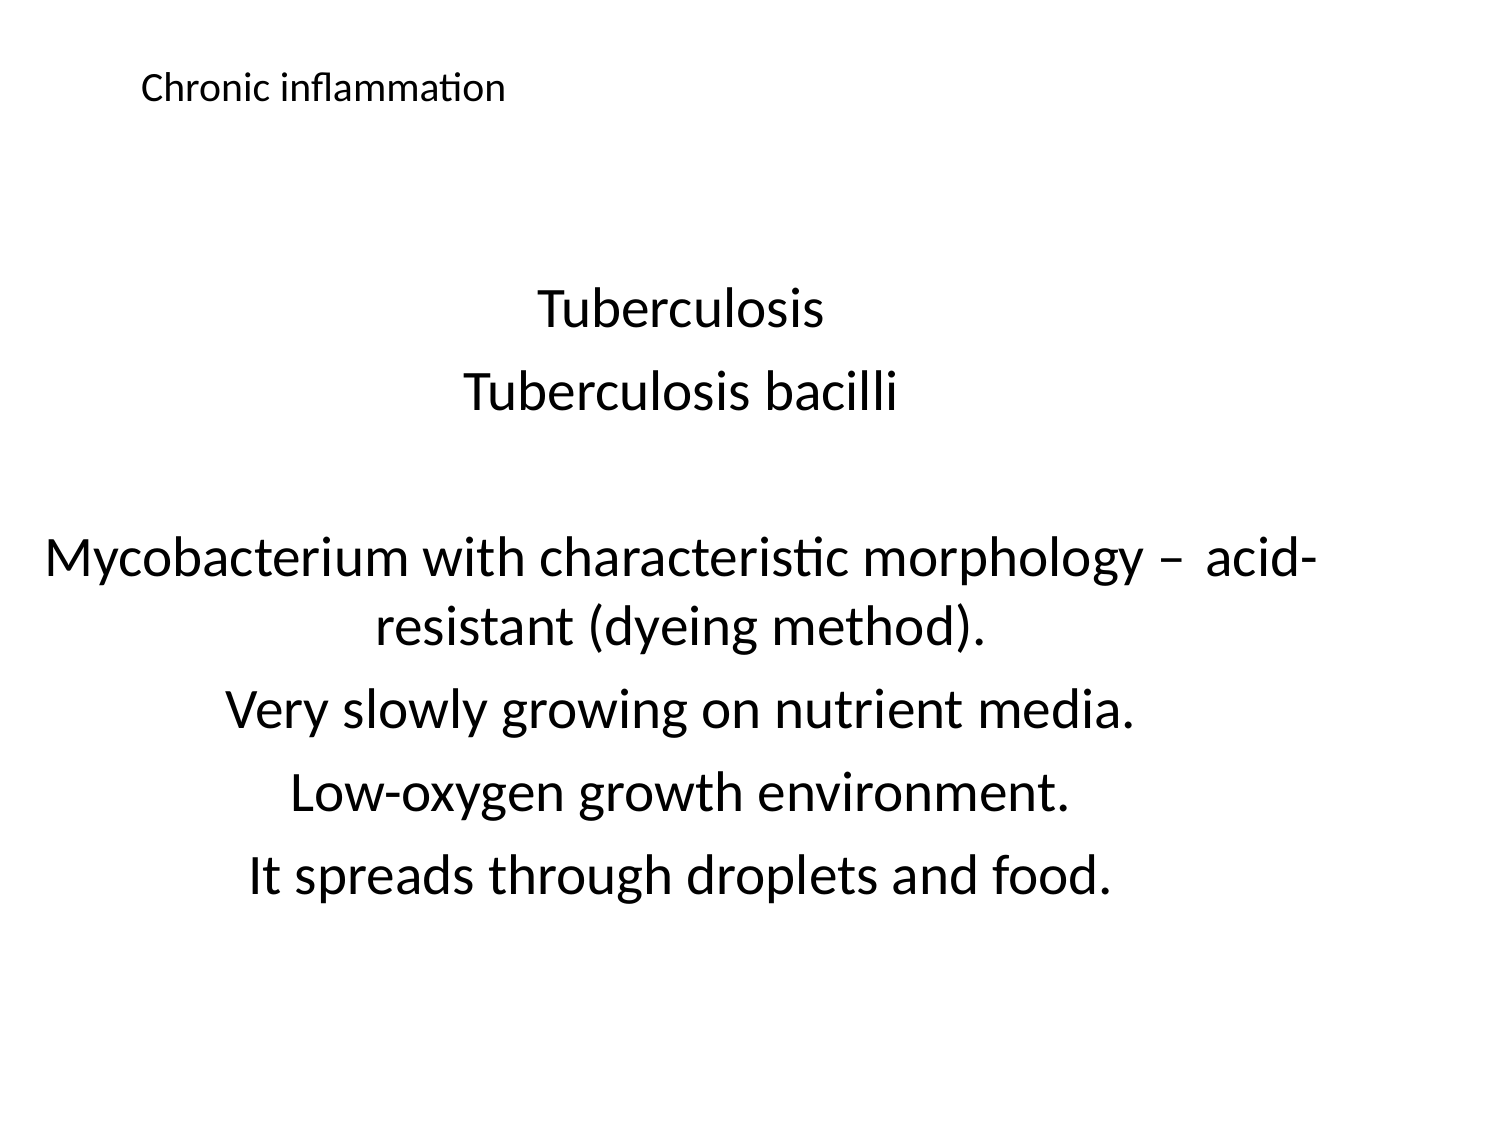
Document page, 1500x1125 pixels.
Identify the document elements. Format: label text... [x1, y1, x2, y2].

list Tuberculosis Tuberculosis bacilli Mycobacterium with characteristic morphology – acid-resistant (dyeing method). Very slowly growing on nutrient media. Low-oxygen growth environment. It spreads through droplets and food. [29, 262, 1471, 1005]
title Chronic inflammation [75, 45, 573, 126]
